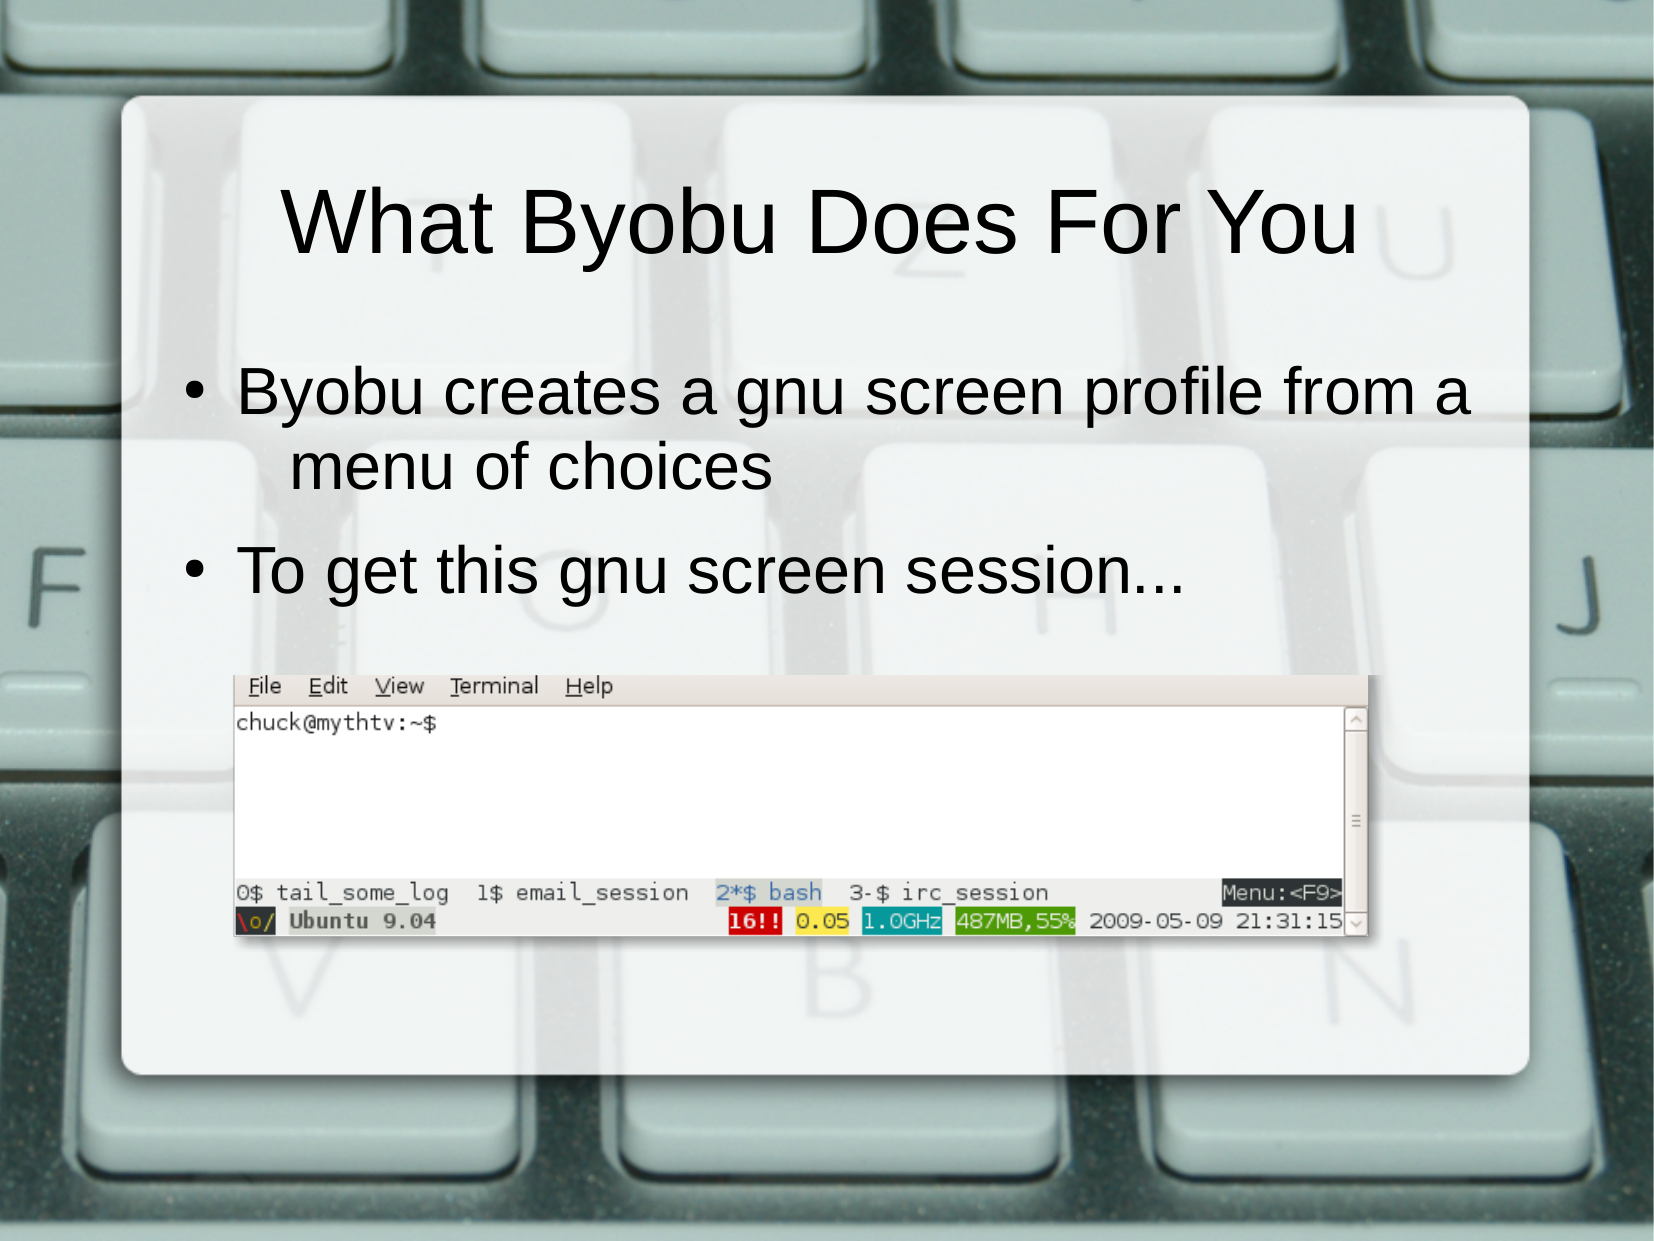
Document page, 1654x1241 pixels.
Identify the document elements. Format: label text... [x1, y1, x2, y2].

title What Byobu Does For You [135, 117, 1506, 325]
chart [150, 675, 1509, 1066]
list Byobu creates a gnu screen profile from a menu of choices To get this gnu screen session... [147, 354, 1506, 638]
picture [0, 0, 1654, 1241]
